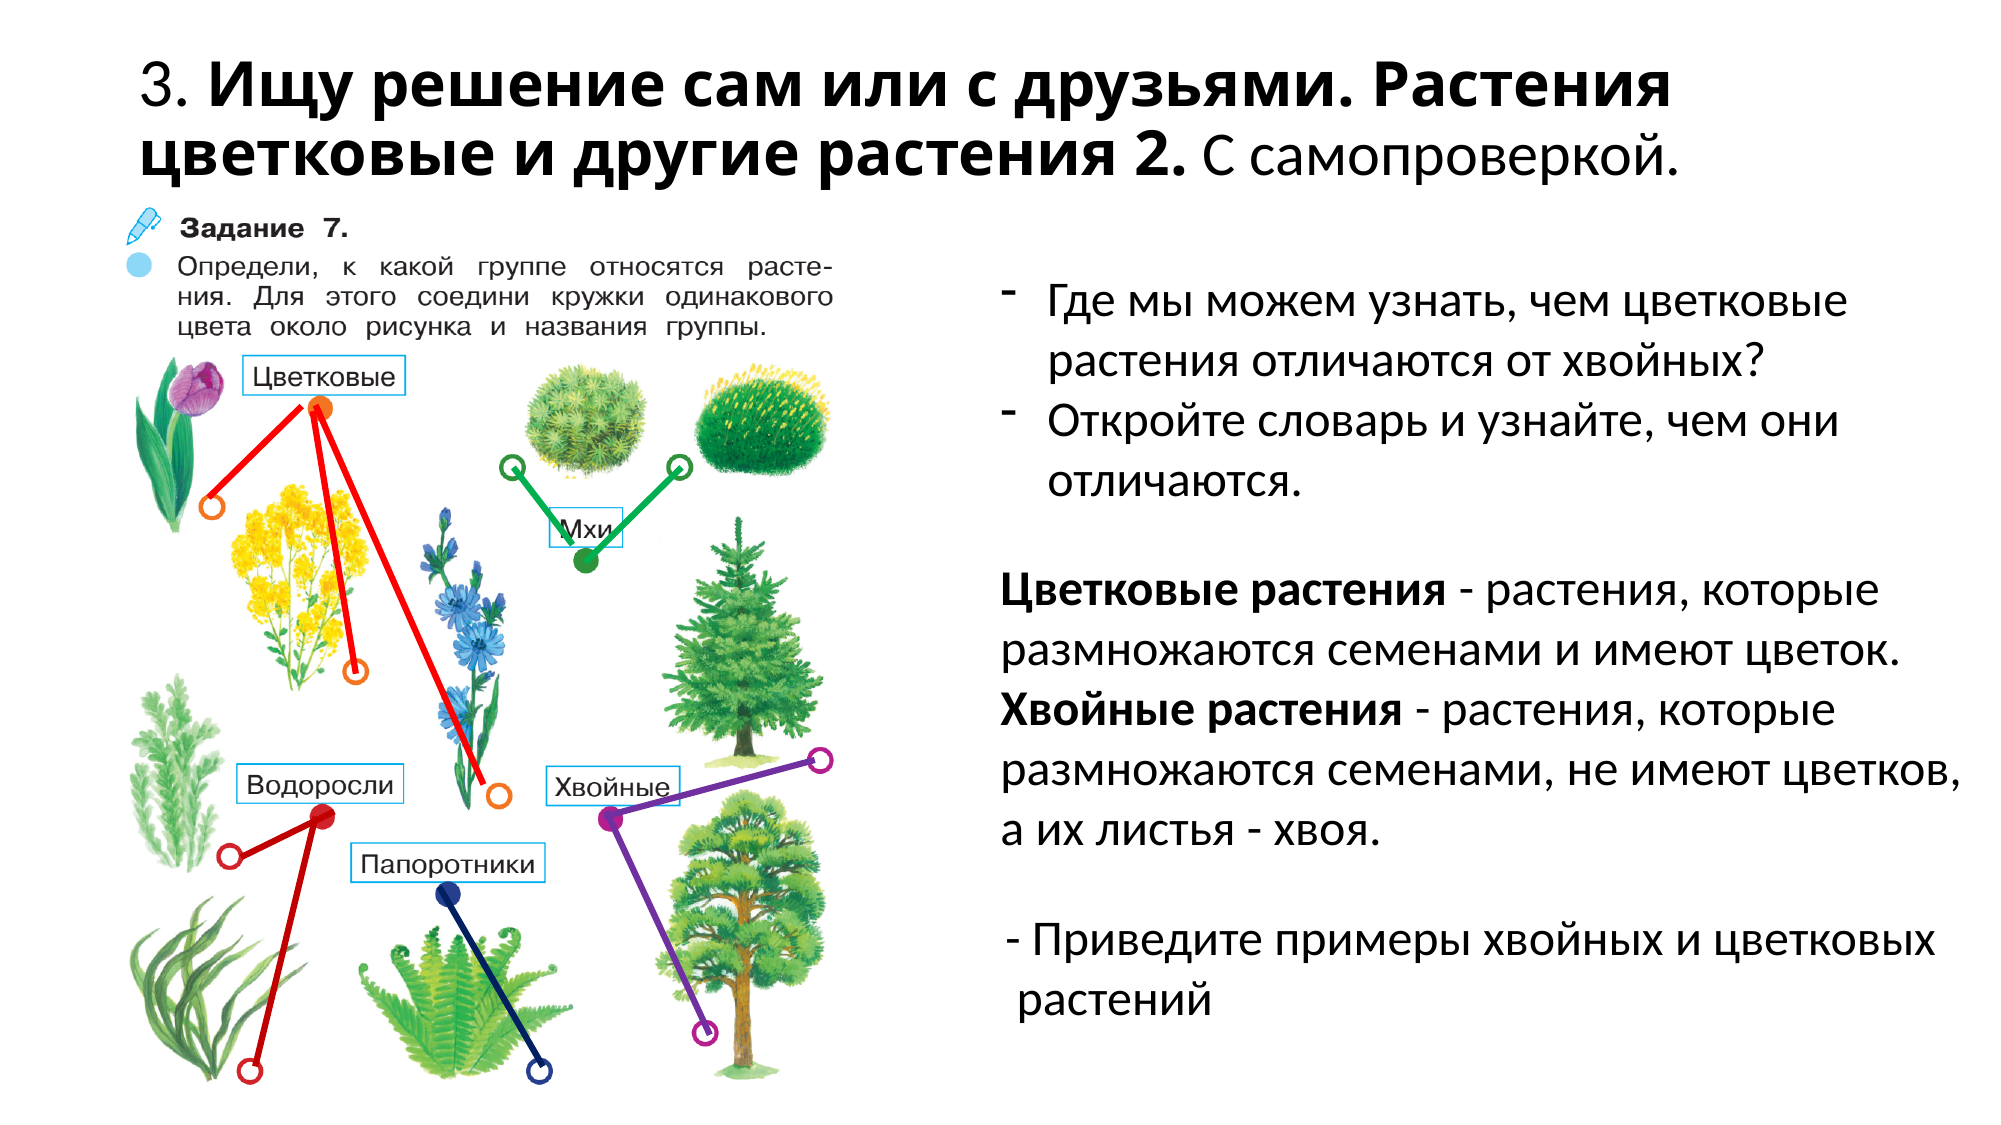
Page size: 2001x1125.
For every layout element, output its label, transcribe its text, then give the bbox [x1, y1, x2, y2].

picture [101, 197, 877, 1103]
title 3. Ищу решение сам или с друзьями. Растения цветковые и другие растения 2. С самопроверкой. [123, 38, 1849, 198]
text_box - Приведите примеры хвойных и цветковых растений [990, 898, 1952, 1034]
text_box Где мы можем узнать, чем цветковые растения отличаются от хвойных? Откройте словарь и узнайте, чем они отличаются. [985, 258, 1986, 514]
text_box Цветковые растения - растения, которые размножаются семенами и имеют цветок. Хвойные растения - растения, которые размножаются семенами, не имеют цветков, а их листья - хвоя. [985, 548, 1986, 864]
